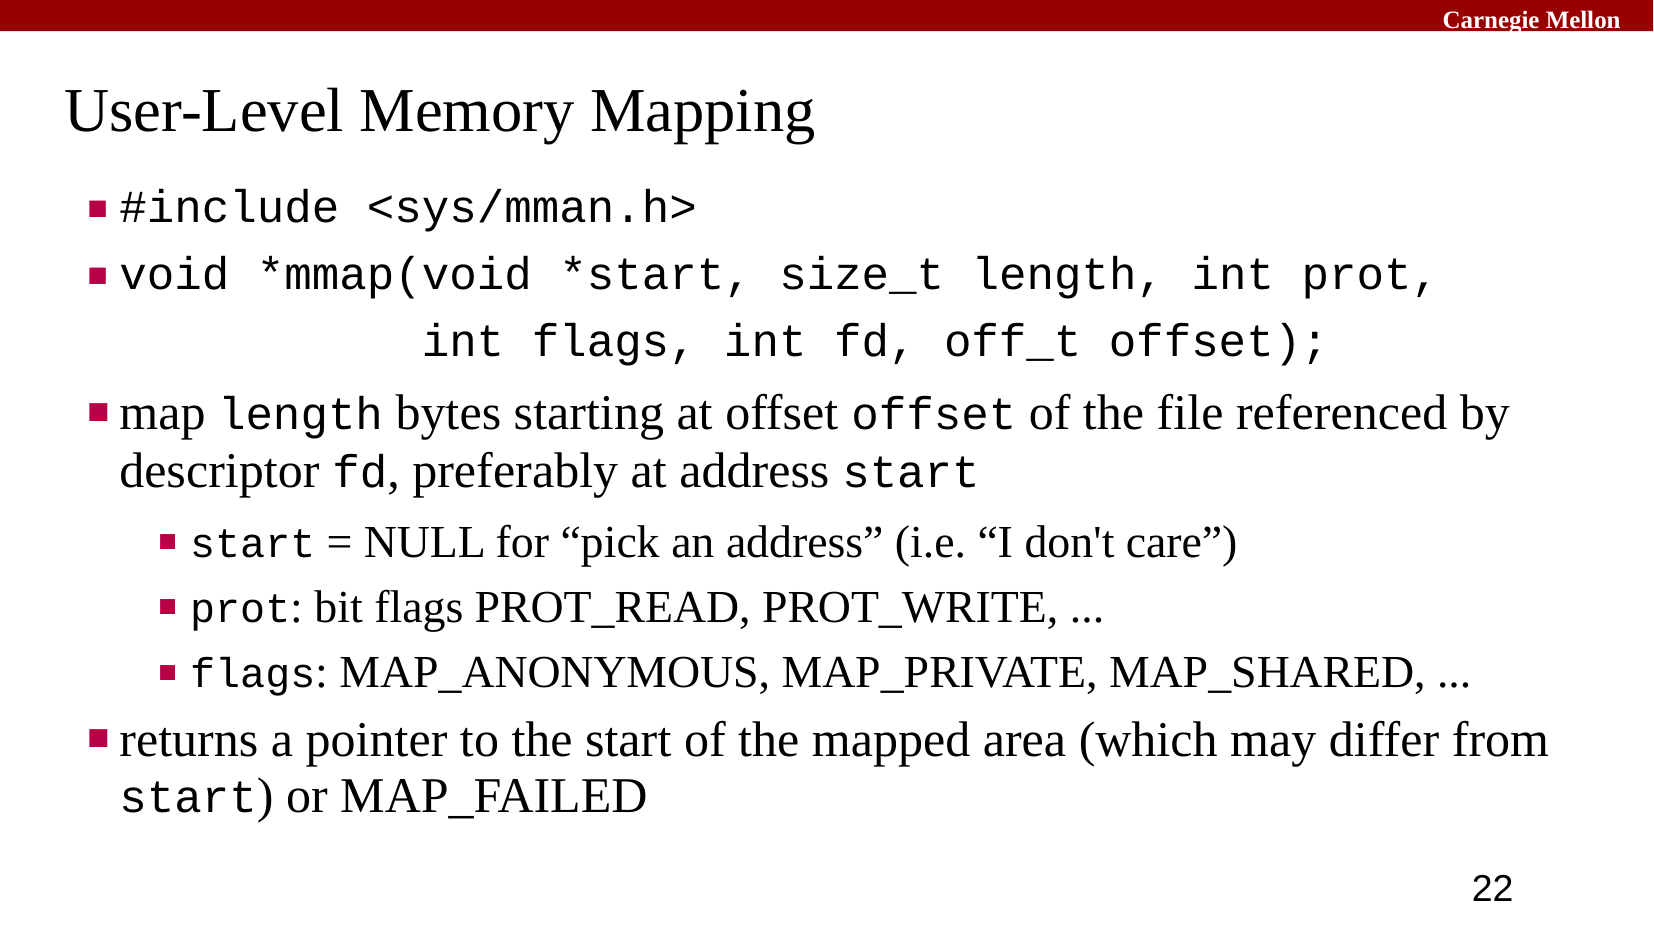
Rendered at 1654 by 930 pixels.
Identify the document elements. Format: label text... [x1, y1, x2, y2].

title User-Level Memory Mapping [64, 58, 1576, 163]
list #include <sys/mman.h> void *mmap(void *start, size_t length, int prot, int flags, int fd, off_t offset); map length bytes starting at offset offset of the file referenced by descriptor fd, preferably at address start start = NULL for “pick an address” (i.e. “I don't care”) prot: bit flags PROT_READ, PROT_WRITE, ... flags: MAP_ANONYMOUS, MAP_PRIVATE, MAP_SHARED, ... returns a pointer to the start of the mapped area (which may differ from start) or MAP_FAILED [71, 184, 1576, 859]
